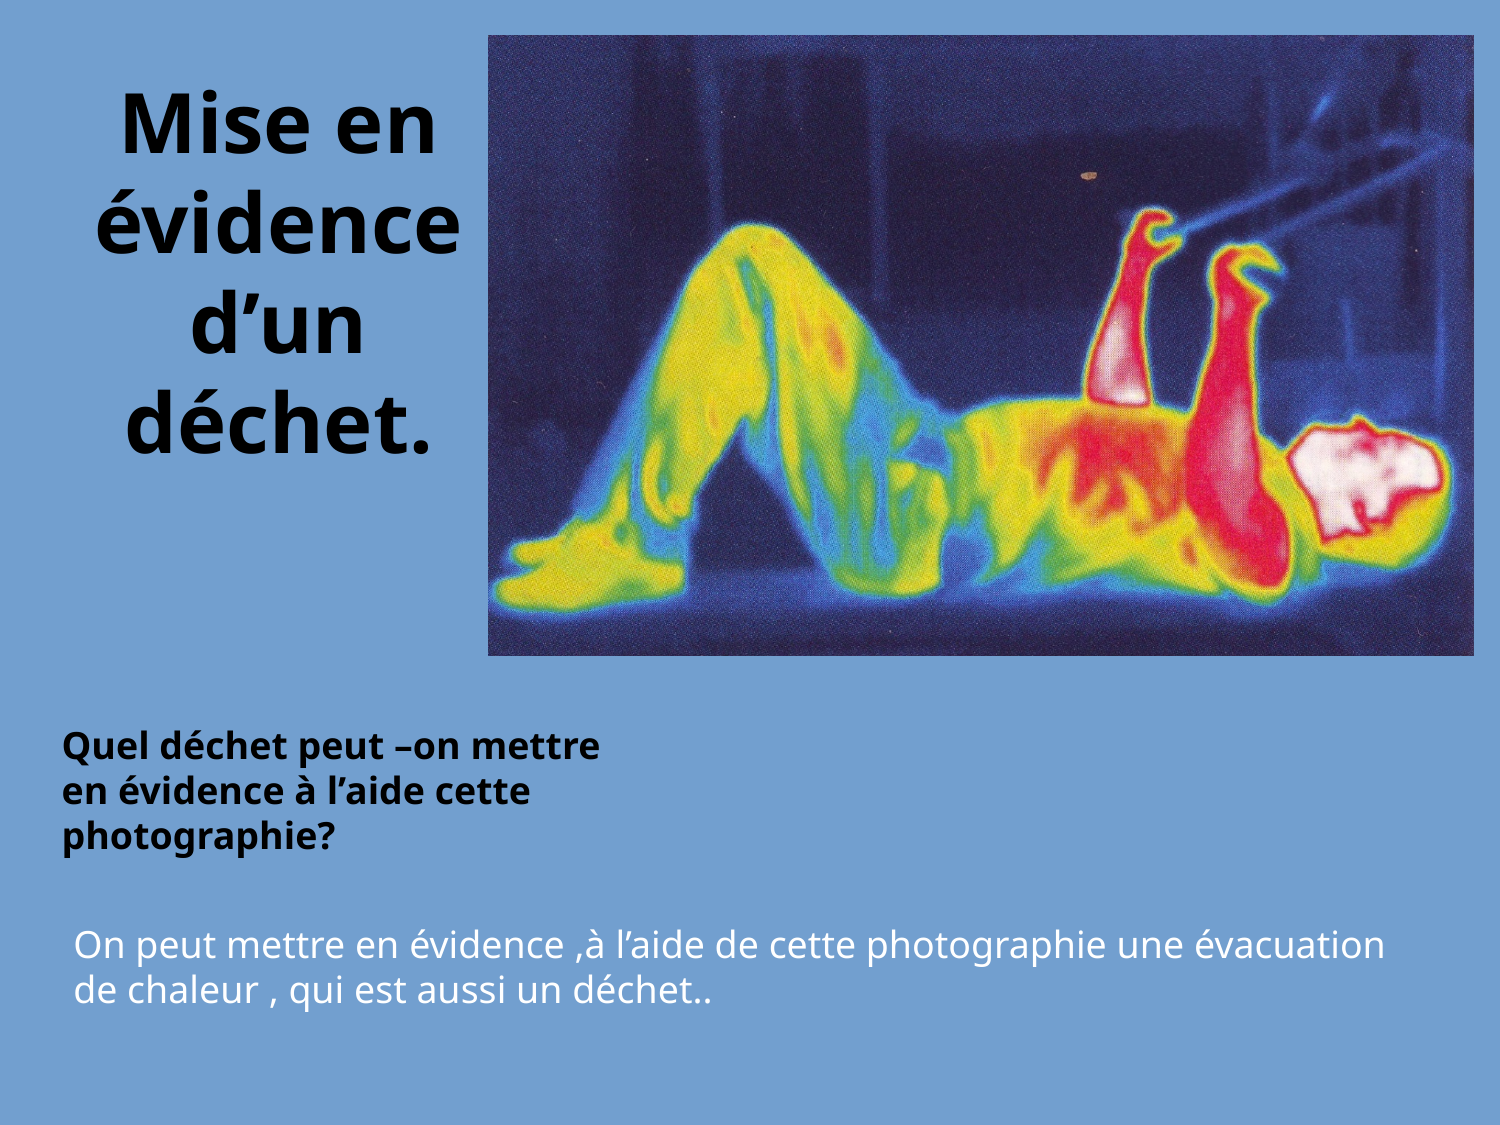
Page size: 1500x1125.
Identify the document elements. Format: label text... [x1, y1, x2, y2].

picture [488, 35, 1474, 657]
text_box Quel déchet peut –on mettre en évidence à l’aide cette photographie? [46, 714, 657, 865]
text_box Mise en évidence d’un déchet. [35, 35, 488, 506]
text_box On peut mettre en évidence ,à l’aide de cette photographie une évacuation de chaleur , qui est aussi un déchet.. [58, 913, 1442, 1019]
